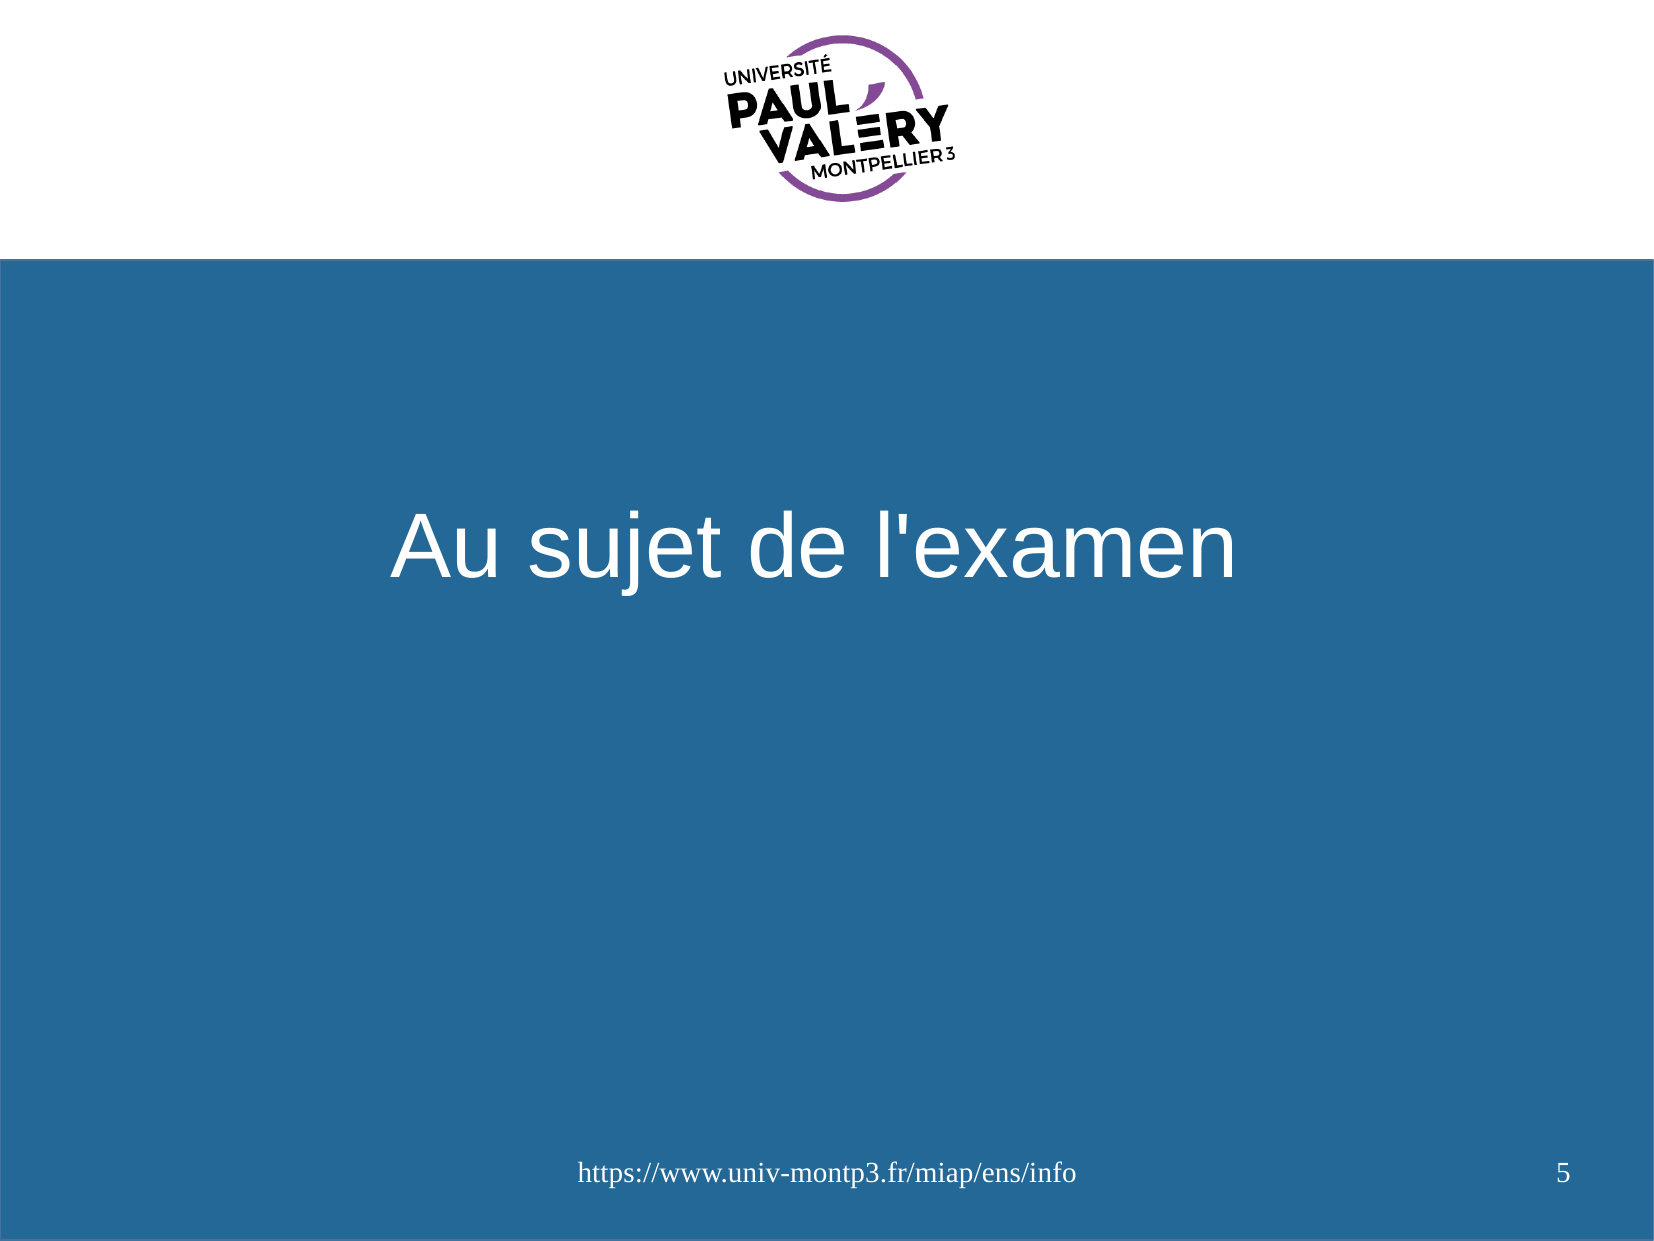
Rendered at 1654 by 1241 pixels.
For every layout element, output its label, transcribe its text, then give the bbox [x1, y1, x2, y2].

title Au sujet de l'examen [70, 442, 1560, 650]
picture [708, 25, 971, 213]
